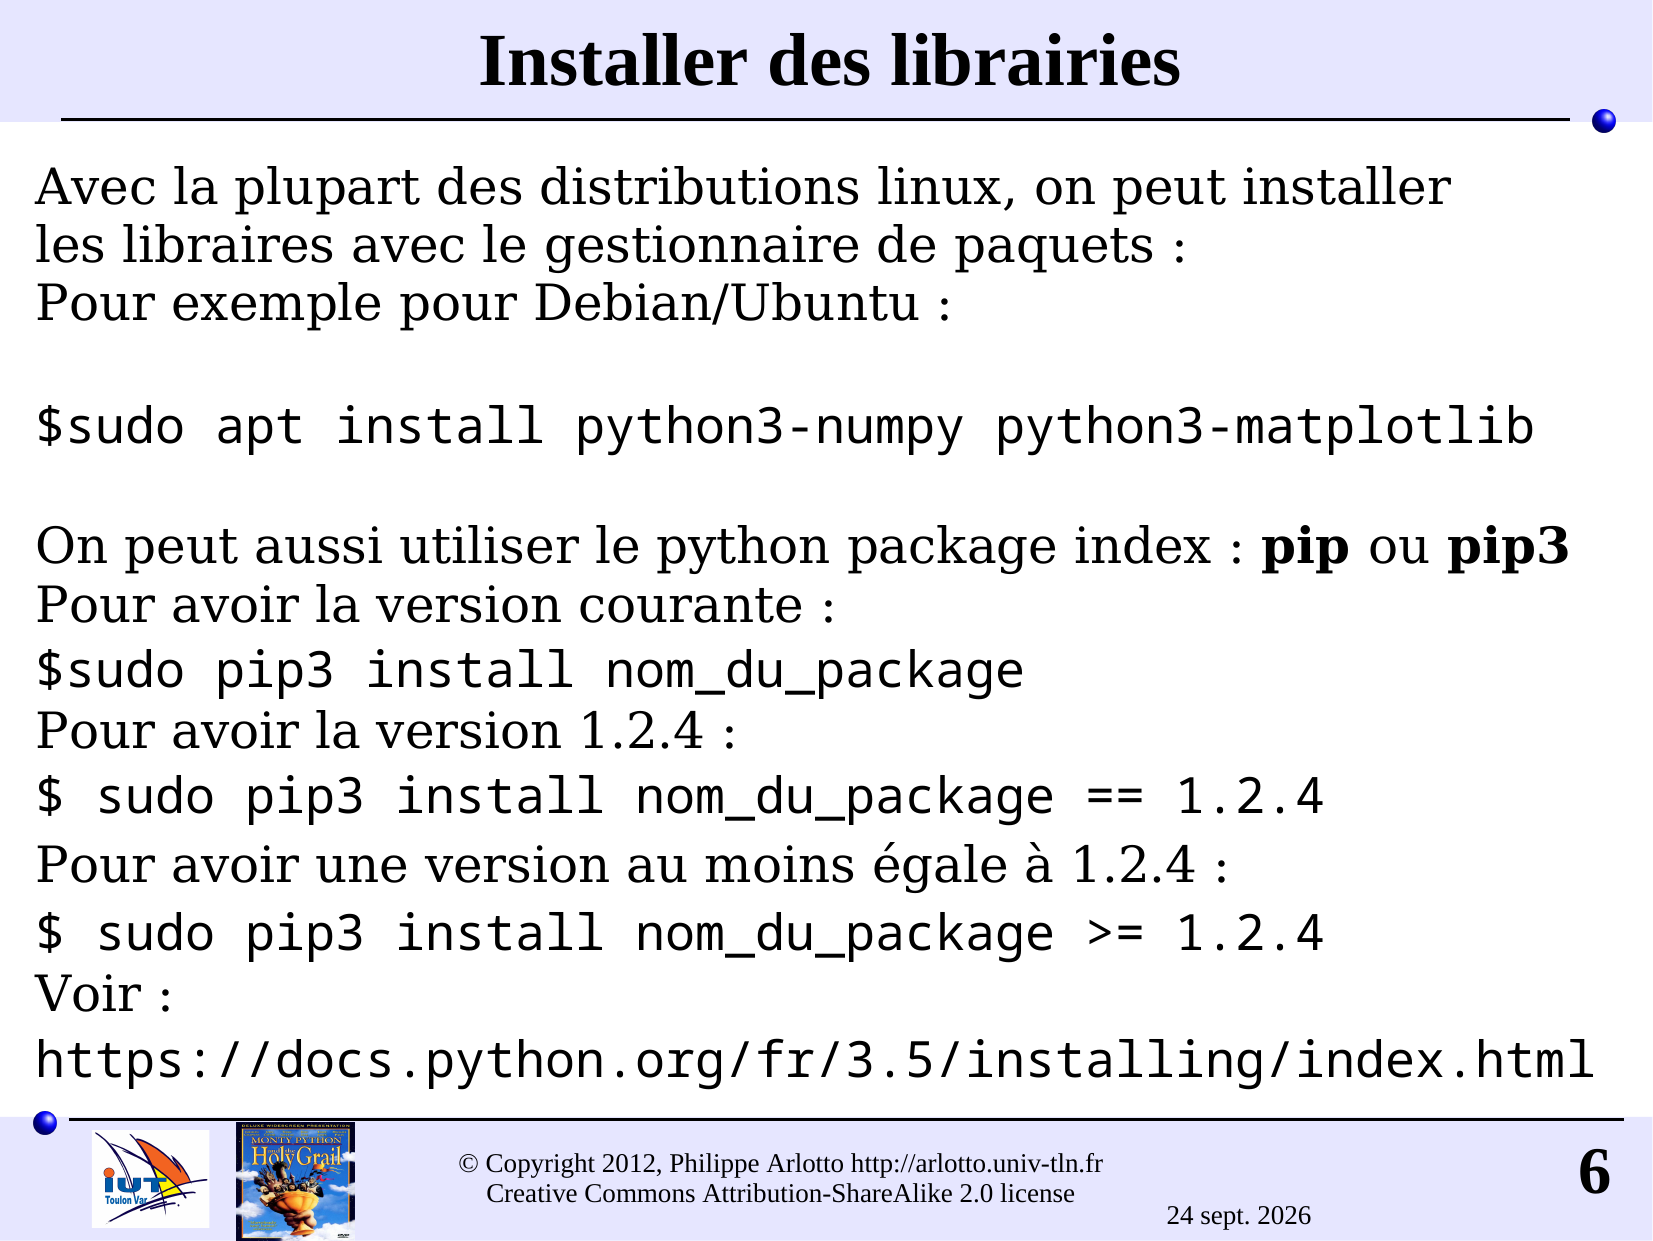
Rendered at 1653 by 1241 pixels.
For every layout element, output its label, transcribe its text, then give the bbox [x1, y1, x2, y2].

title Installer des librairies [95, 14, 1585, 107]
picture [236, 1122, 355, 1241]
text_box Avec la plupart des distributions linux, on peut installer les libraires avec le gestionnaire de paquets : Pour exemple pour Debian/Ubuntu : $sudo apt install python3-numpy python3-matplotlib On peut aussi utiliser le python package index : pip ou pip3 Pour avoir la version courante : $sudo pip3 install nom_du_package Pour avoir la version 1.2.4 : $ sudo pip3 install nom_du_package == 1.2.4 Pour avoir une version au moins égale à 1.2.4 : $ sudo pip3 install nom_du_package >= 1.2.4 Voir : https://docs.python.org/fr/3.5/installing/index.html [35, 157, 1596, 1034]
